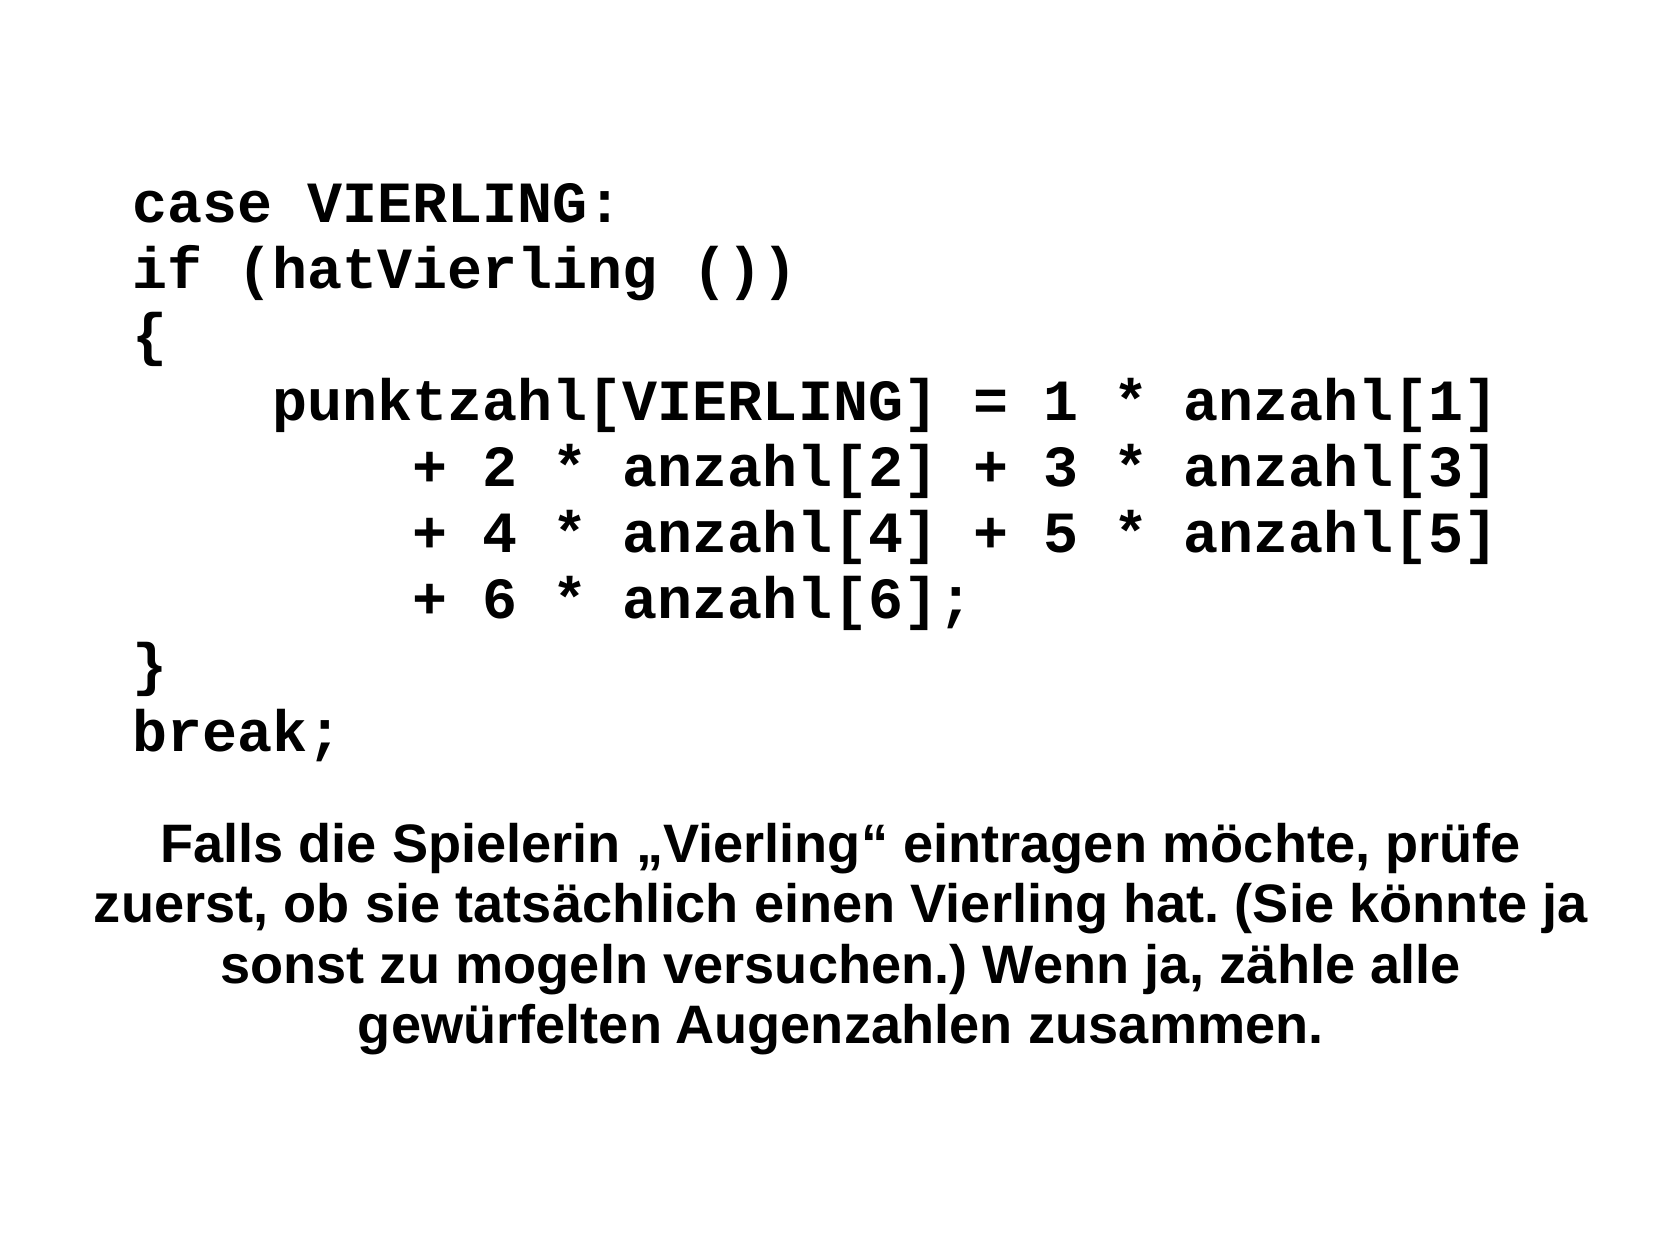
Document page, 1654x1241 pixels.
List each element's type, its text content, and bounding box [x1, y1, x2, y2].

text_box Falls die Spielerin „Vierling“ eintragen möchte, prüfe zuerst, ob sie tatsächlich einen Vierling hat. (Sie könnte ja sonst zu mogeln versuchen.) Wenn ja, zähle alle gewürfelten Augenzahlen zusammen. [59, 806, 1625, 1069]
text_box case VIERLING: if (hatVierling ()) { punktzahl[VIERLING] = 1 * anzahl[1] + 2 * anzahl[2] + 3 * anzahl[3] + 4 * anzahl[4] + 5 * anzahl[5] + 6 * anzahl[6]; } break; [118, 166, 1595, 781]
